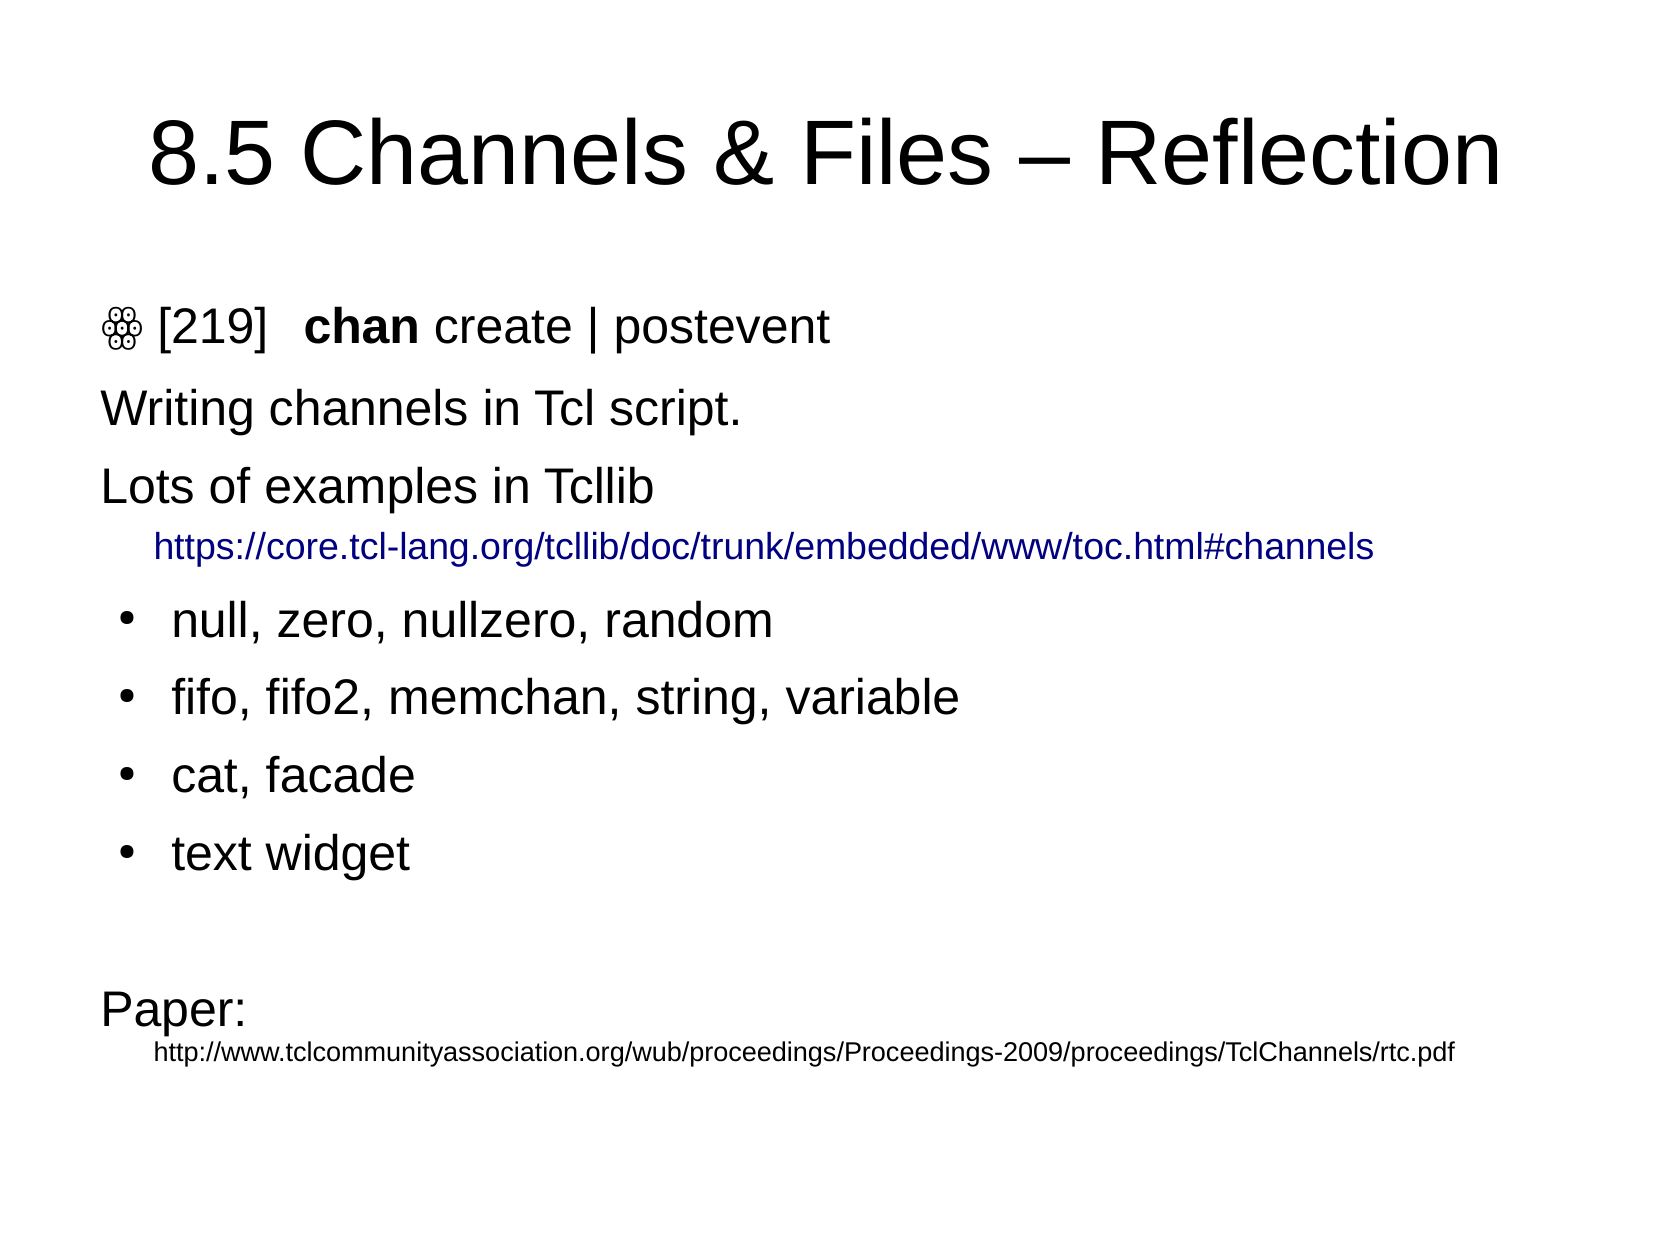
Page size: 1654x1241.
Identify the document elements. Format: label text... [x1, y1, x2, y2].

list ꙮ [219] chan create | postevent Writing channels in Tcl script. Lots of examples in Tcllib https://core.tcl-lang.org/tcllib/doc/trunk/embedded/www/toc.html#channels null, zero, nullzero, random fifo, fifo2, memchan, string, variable cat, facade text widget Paper: http://www.tclcommunityassociation.org/wub/proceedings/Proceedings-2009/proceedings/TclChannels/rtc.pdf [82, 290, 1571, 1201]
title 8.5 Channels & Files – Reflection [82, 56, 1571, 250]
